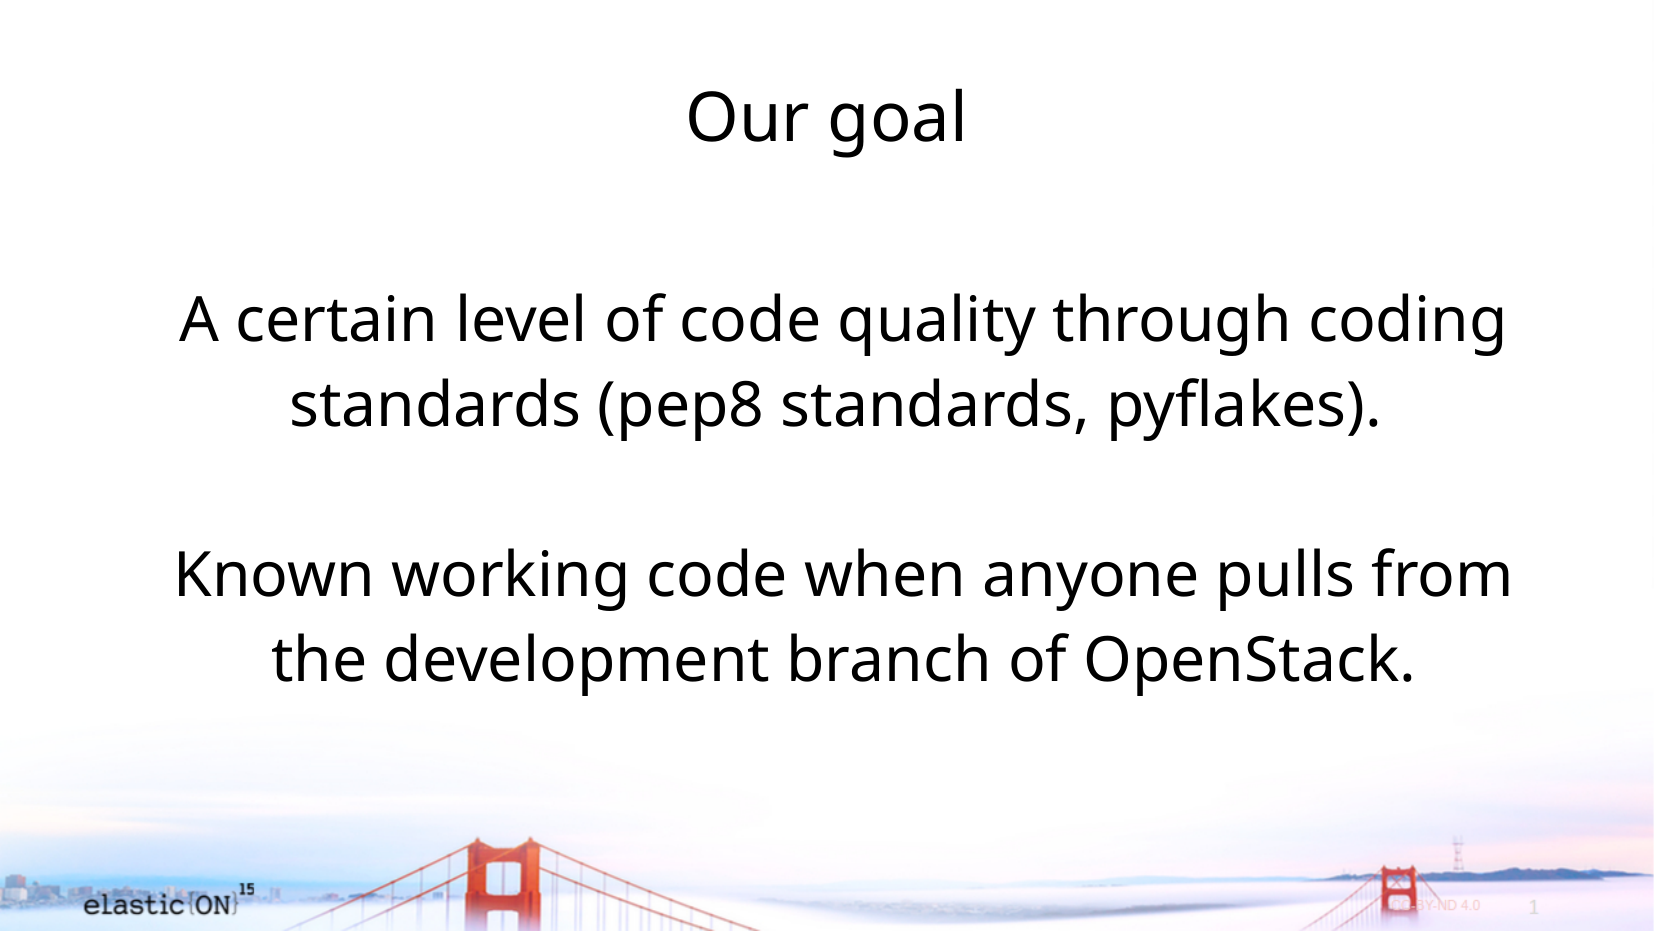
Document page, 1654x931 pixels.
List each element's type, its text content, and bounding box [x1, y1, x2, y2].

title Our goal [82, 37, 1571, 193]
subtitle A certain level of code quality through coding standards (pep8 standards, pyflakes). Known working code when anyone pulls from the development branch of OpenStack. [82, 217, 1571, 758]
picture [0, 0, 1654, 931]
